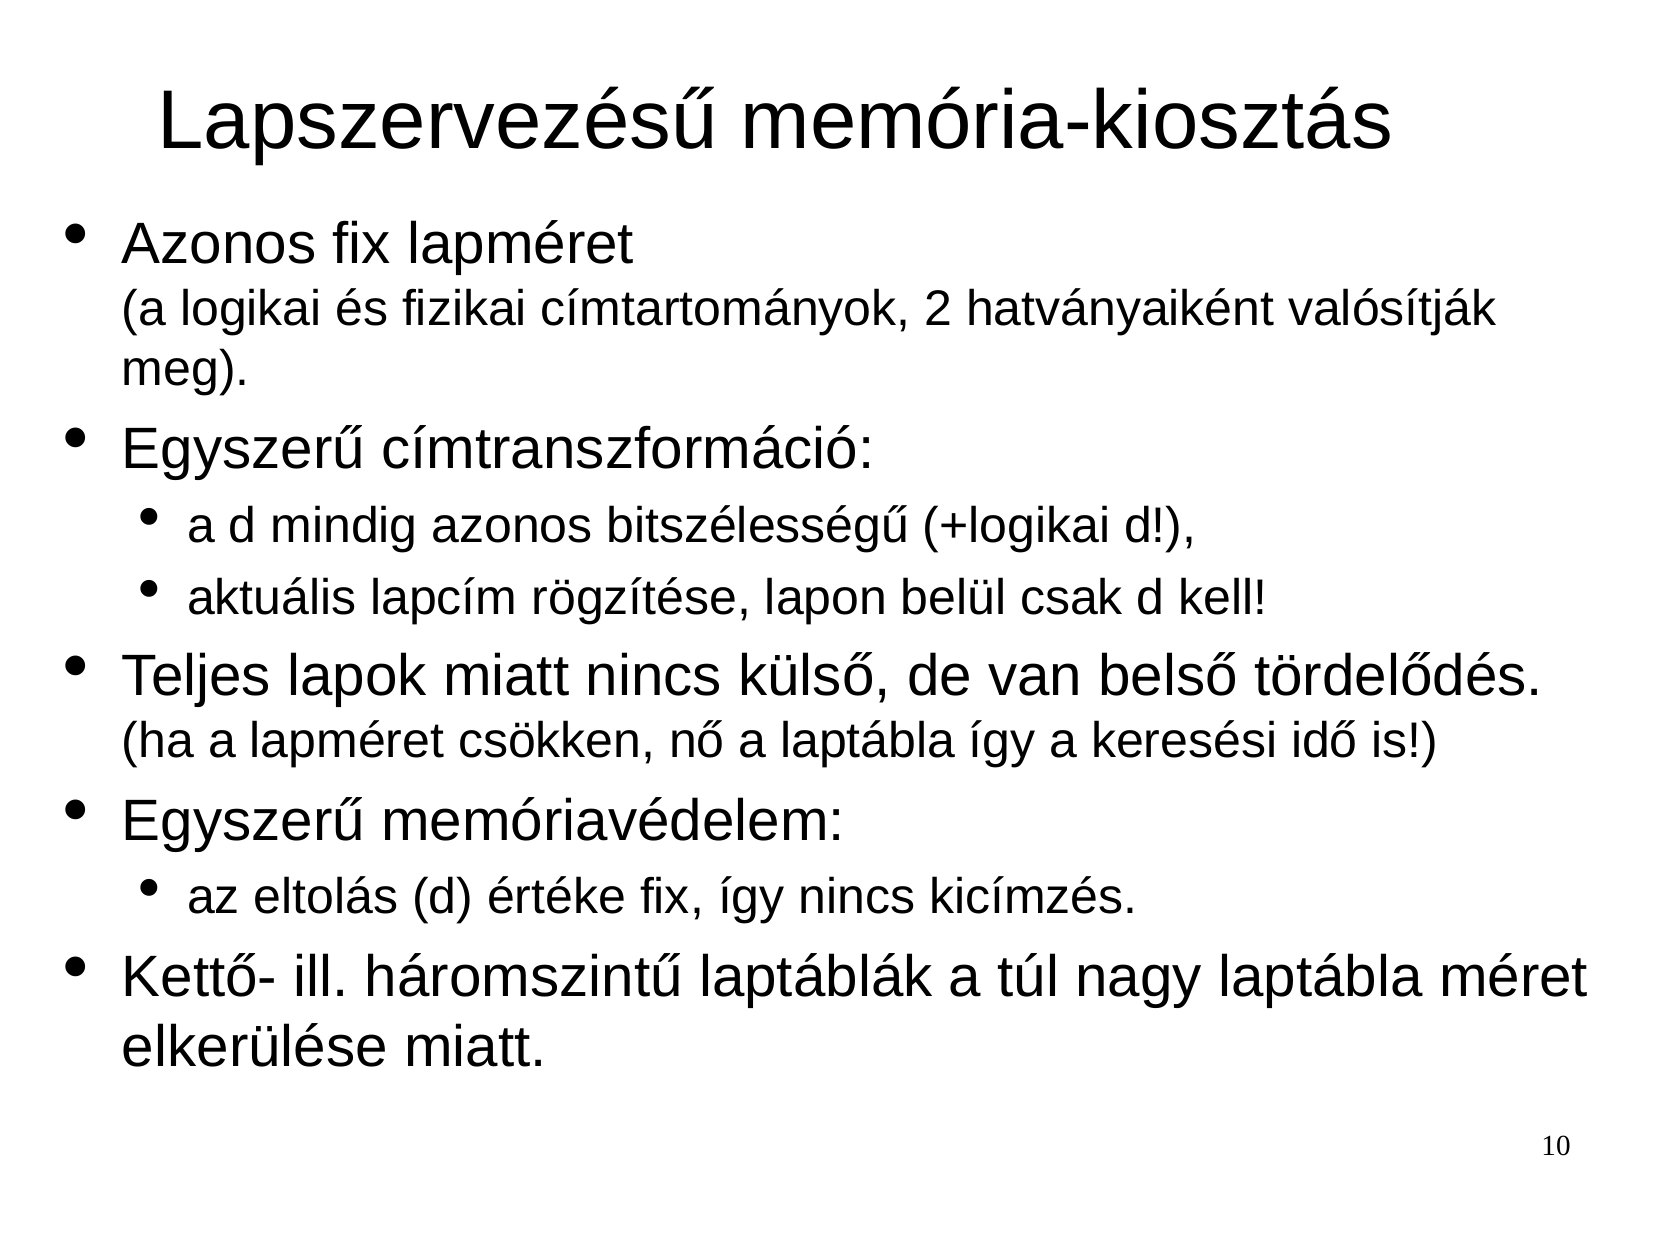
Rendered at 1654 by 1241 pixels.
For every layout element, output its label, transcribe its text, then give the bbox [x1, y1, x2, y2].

title Lapszervezésű memória-kiosztás [21, 32, 1530, 199]
list Azonos fix lapméret (a logikai és fizikai címtartományok, 2 hatványaiként valósítják meg). Egyszerű címtranszformáció: a d mindig azonos bitszélességű (+logikai d!), aktuális lapcím rögzítése, lapon belül csak d kell! Teljes lapok miatt nincs külső, de van belső tördelődés. (ha a lapméret csökken, nő a laptábla így a keresési idő is!) Egyszerű memóriavédelem: az eltolás (d) értéke fix, így nincs kicímzés. Kettő- ill. háromszintű laptáblák a túl nagy laptábla méret elkerülése miatt. [50, 198, 1635, 1217]
